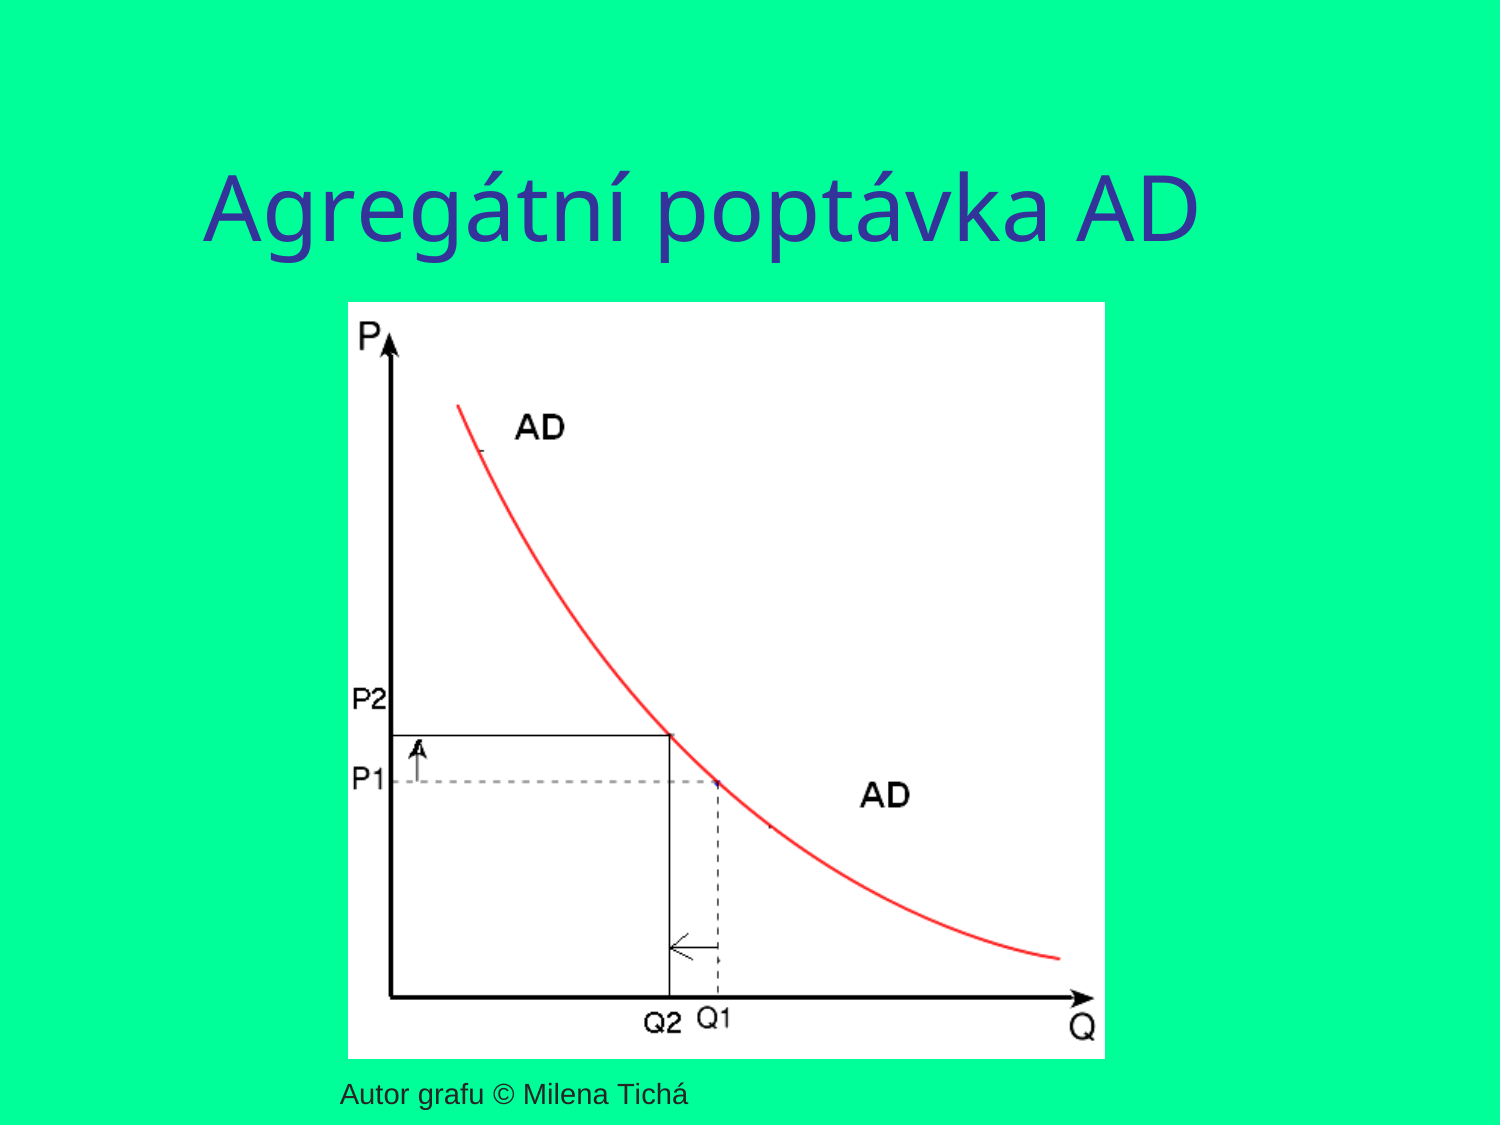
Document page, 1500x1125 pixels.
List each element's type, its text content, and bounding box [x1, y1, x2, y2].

text_box [348, 302, 1105, 1059]
text_box Autor grafu © Milena Tichá [324, 1072, 712, 1119]
title Agregátní poptávka AD [188, 26, 1468, 268]
